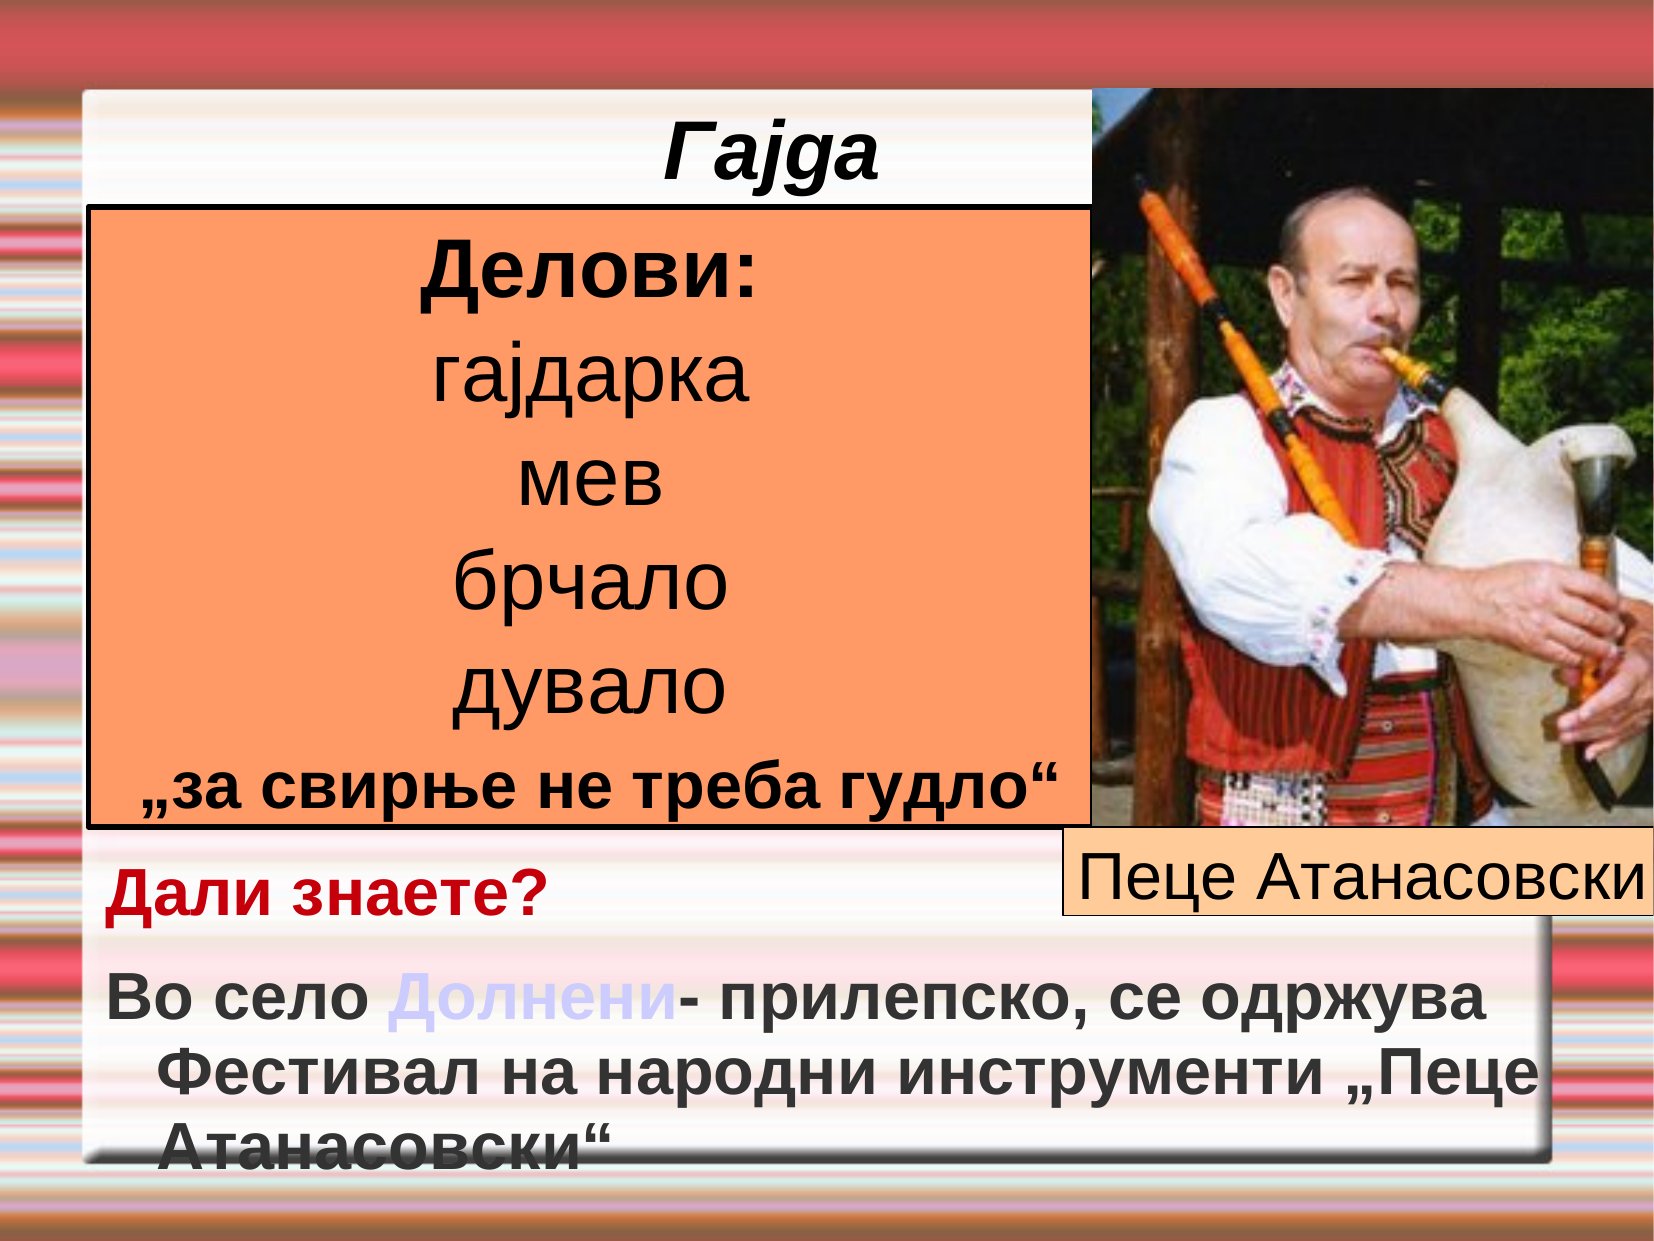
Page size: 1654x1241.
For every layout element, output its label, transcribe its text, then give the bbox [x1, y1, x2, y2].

title Гајда [29, 88, 1092, 297]
text_box Делови: гајдарка мев брчало дувало „за свирње не треба гудло“ [88, 206, 1092, 827]
text_box Пеце Атанасовски [1062, 826, 1654, 916]
picture [0, 0, 1654, 1241]
list Дали знаете? Во село Долнени- прилепско, се одржува Фестивал на народни инструменти „Пеце Атанасовски“ [88, 854, 1575, 1211]
